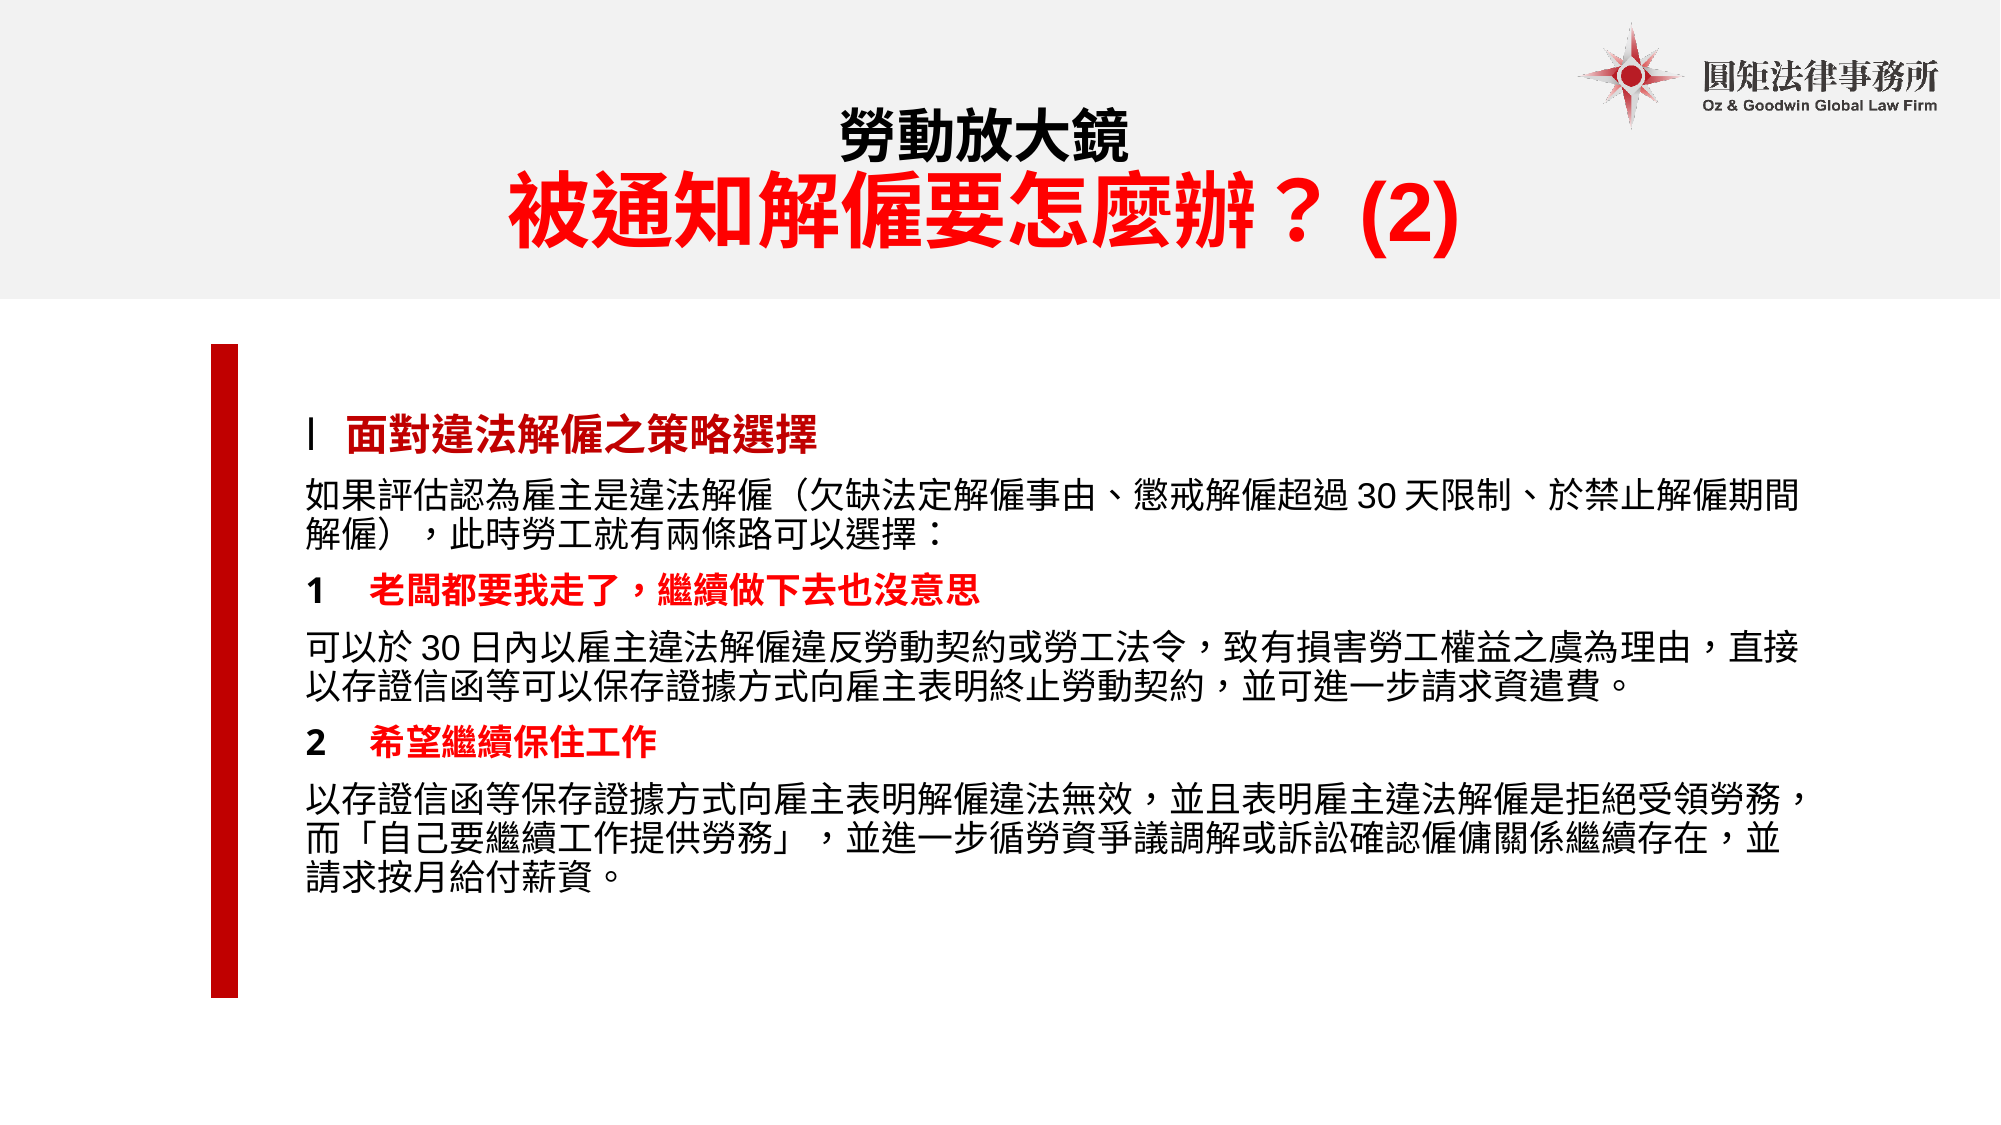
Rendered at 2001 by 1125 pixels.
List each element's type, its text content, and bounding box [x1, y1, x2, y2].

list 面對違法解僱之策略選擇 如果評估認為雇主是違法解僱（欠缺法定解僱事由、懲戒解僱超過30天限制、於禁止解僱期間解僱），此時勞工就有兩條路可以選擇： 老闆都要我走了，繼續做下去也沒意思 可以於30日內以雇主違法解僱違反勞動契約或勞工法令，致有損害勞工權益之虞為理由，直接以存證信函等可以保存證據方式向雇主表明終止勞動契約，並可進一步請求資遣費。 希望繼續保住工作 以存證信函等保存證據方式向雇主表明解僱違法無效，並且表明雇主違法解僱是拒絕受領勞務，而「自己要繼續工作提供勞務」，並進一步循勞資爭議調解或訴訟確認僱傭關係繼續存在，並請求按月給付薪資。 [290, 348, 1819, 1068]
text_box 勞動放大鏡 被通知解僱要怎麼辦？(2) [122, 82, 1848, 285]
